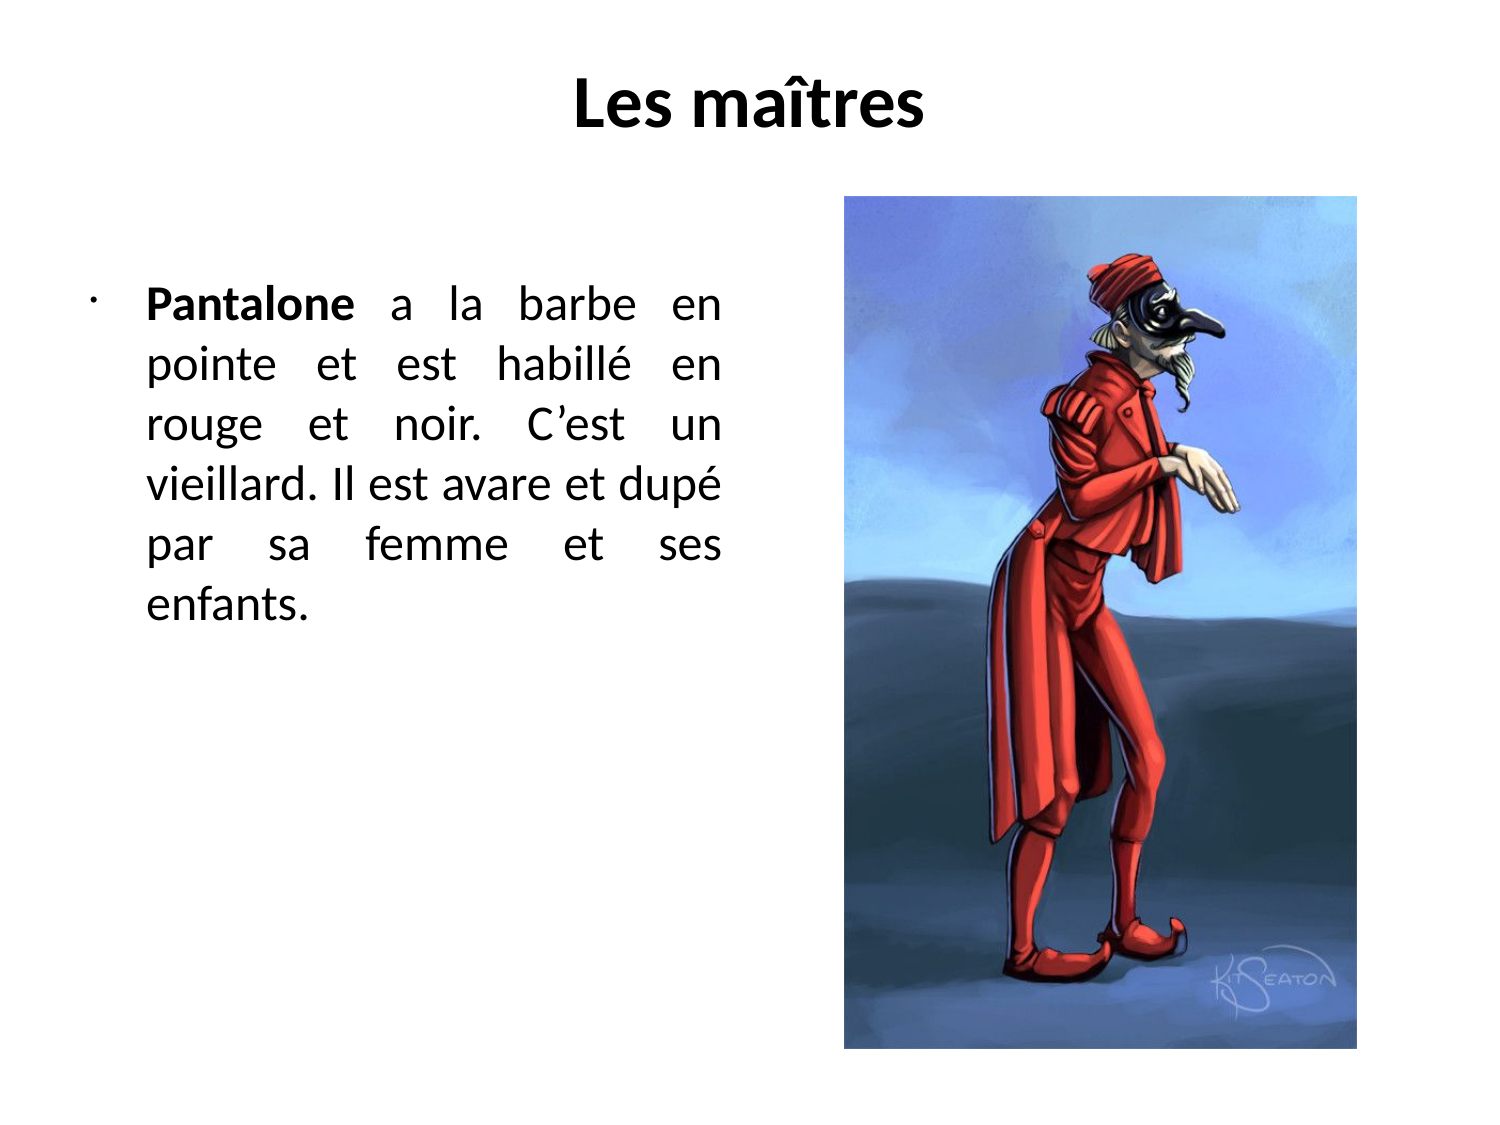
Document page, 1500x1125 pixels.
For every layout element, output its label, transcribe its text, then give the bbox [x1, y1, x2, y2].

picture [844, 196, 1357, 1050]
list Pantalone a la barbe en pointe et est habillé en rouge et noir. C’est un vieillard. Il est avare et dupé par sa femme et ses enfants. [75, 262, 738, 1005]
title Les maîtres [75, 45, 1425, 233]
